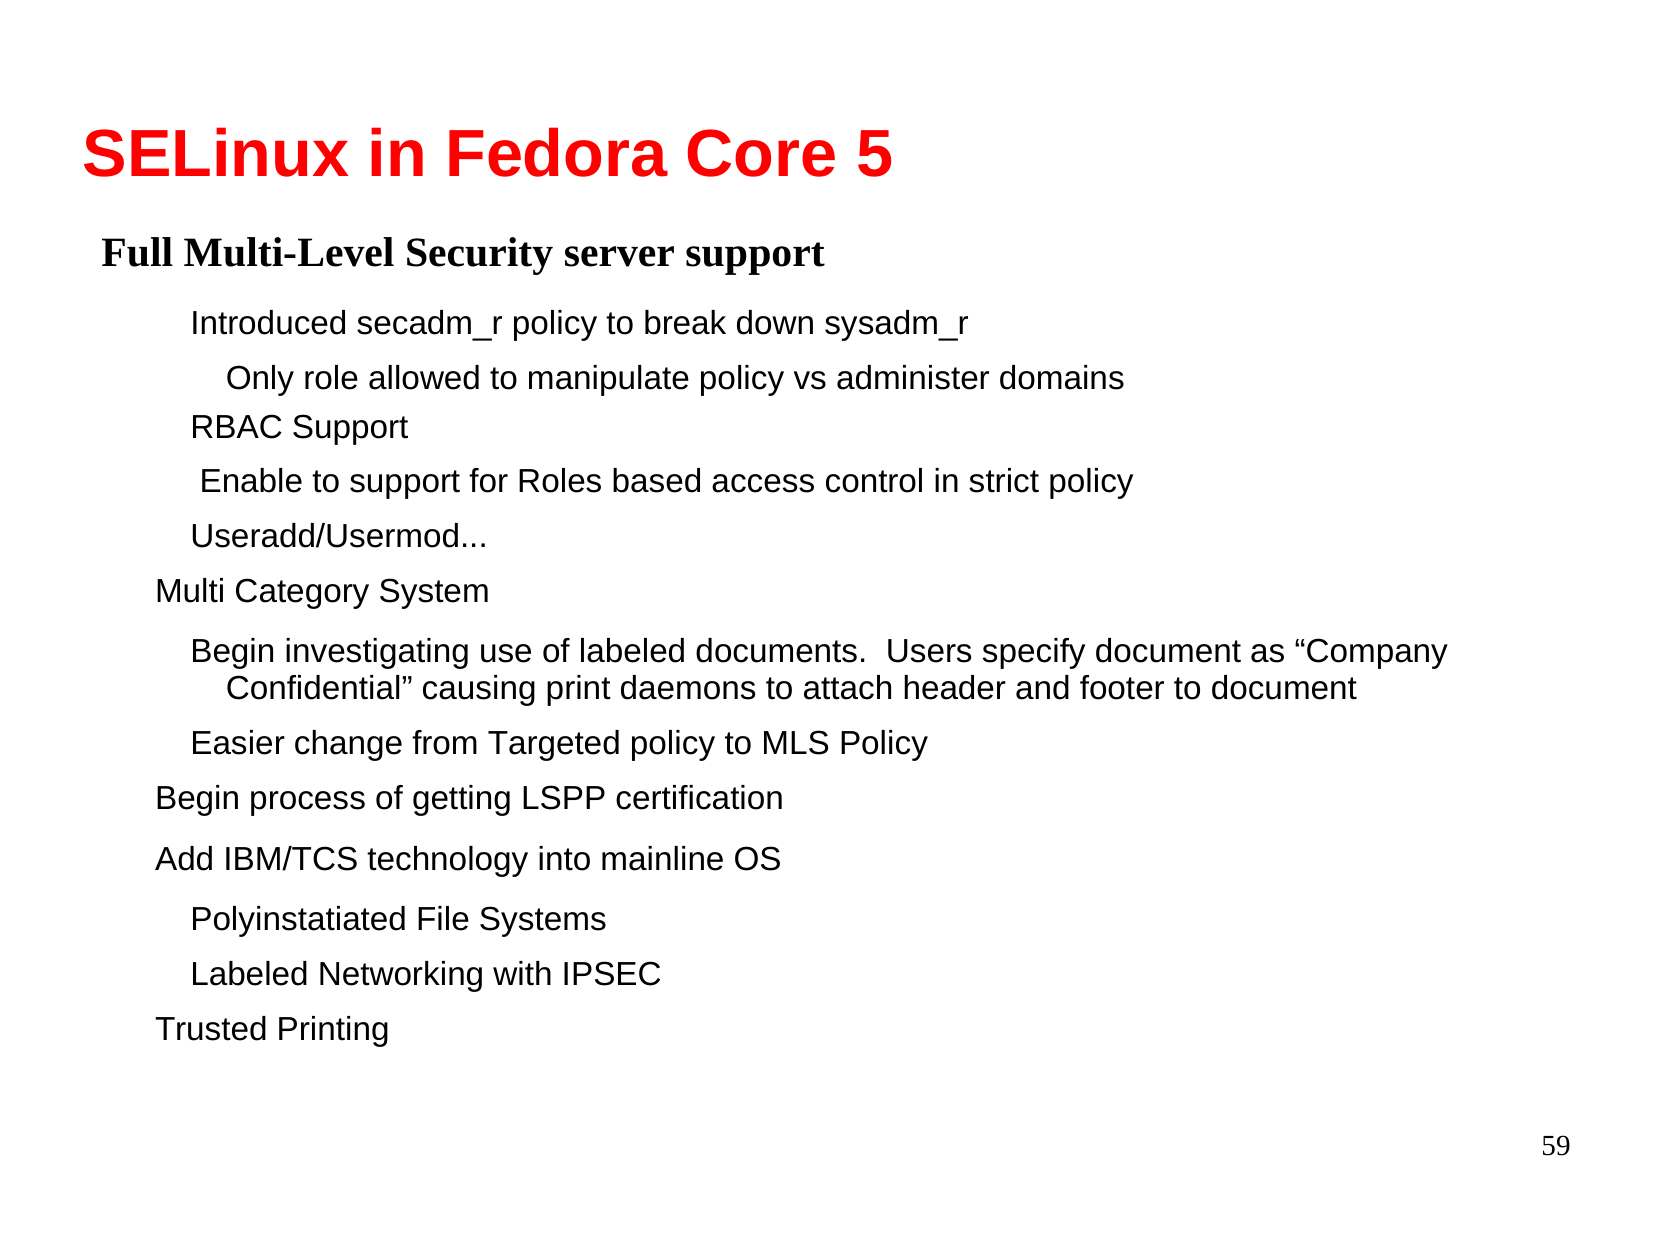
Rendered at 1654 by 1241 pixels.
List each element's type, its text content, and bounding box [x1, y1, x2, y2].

title SELinux in Fedora Core 5 [82, 49, 1571, 257]
list Full Multi-Level Security server support Introduced secadm_r policy to break down sysadm_r Only role allowed to manipulate policy vs administer domains RBAC Support Enable to support for Roles based access control in strict policy Useradd/Usermod... Multi Category System Begin investigating use of labeled documents. Users specify document as “Company Confidential” causing print daemons to attach header and footer to document Easier change from Targeted policy to MLS Policy Begin process of getting LSPP certification Add IBM/TCS technology into mainline OS Polyinstatiated File Systems Labeled Networking with IPSEC Trusted Printing [84, 228, 1573, 1239]
